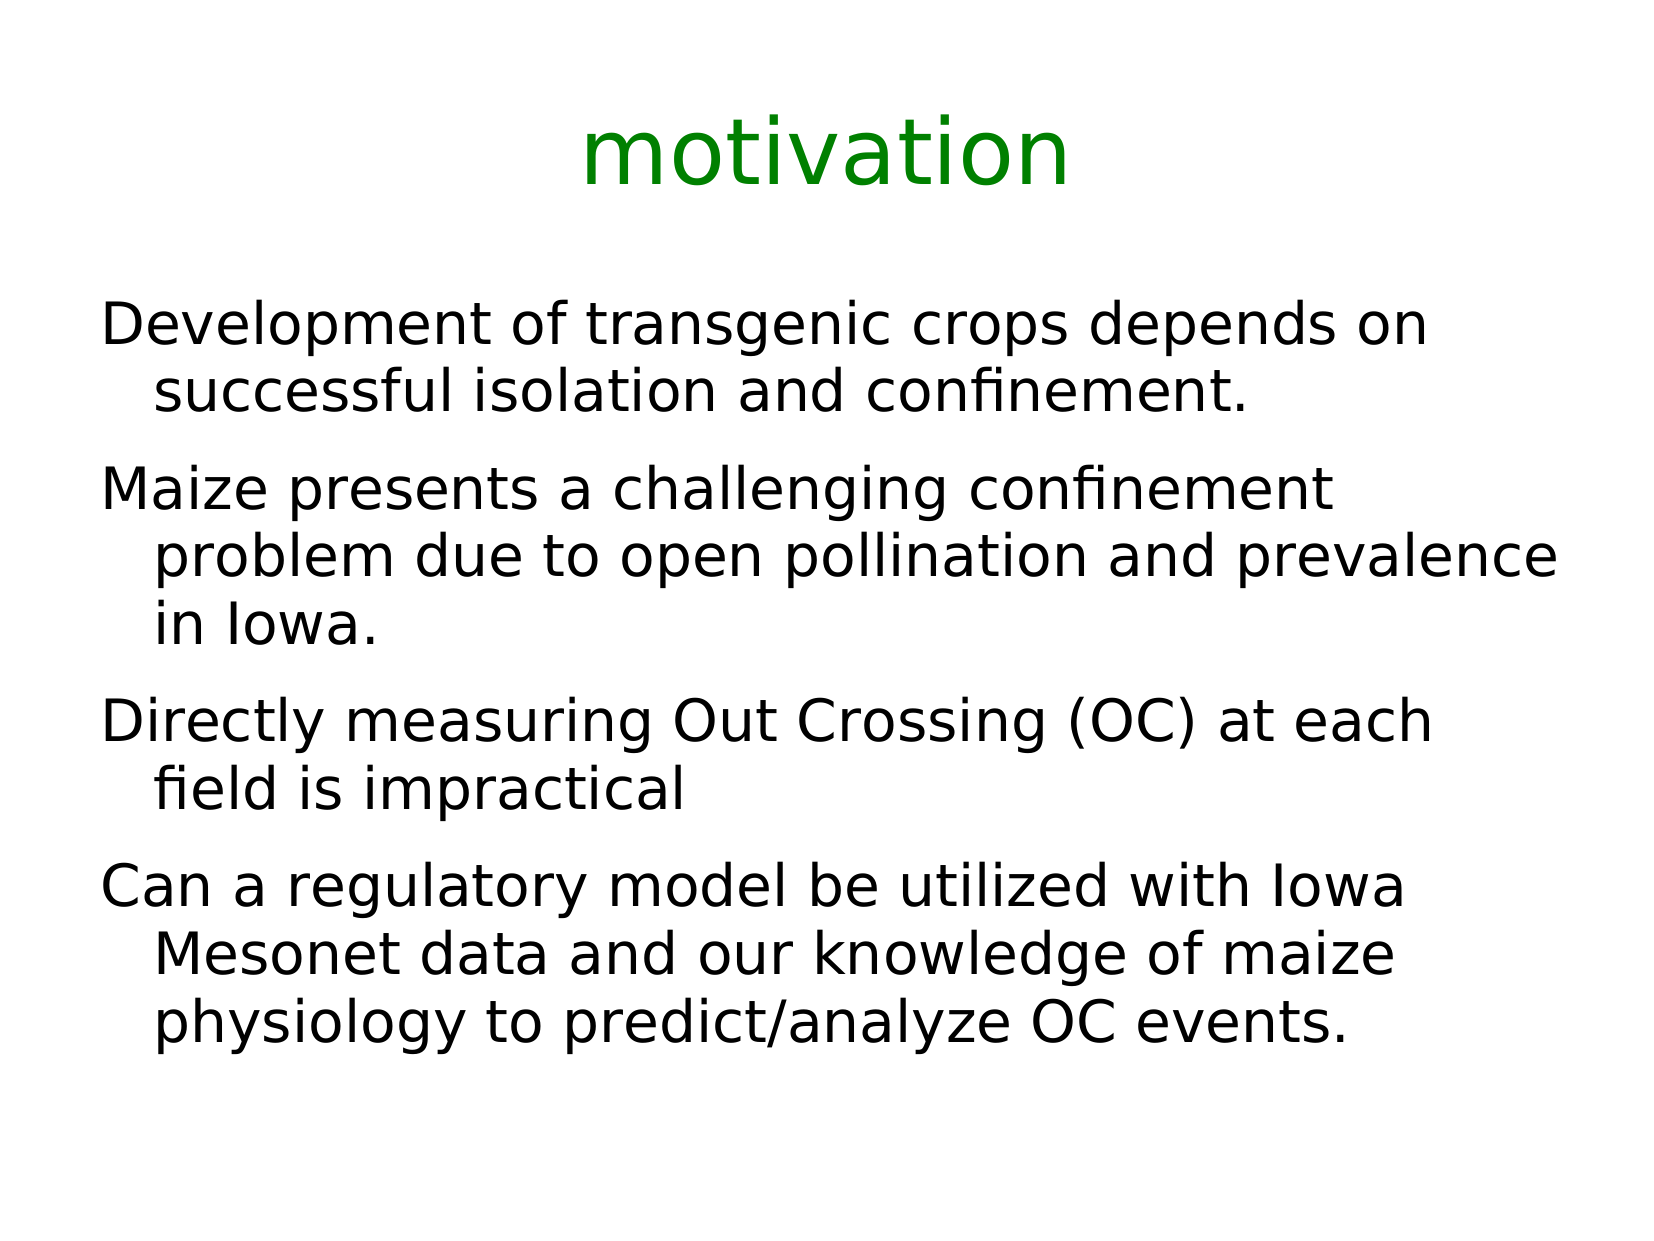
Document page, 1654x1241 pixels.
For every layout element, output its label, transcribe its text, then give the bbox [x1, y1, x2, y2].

list Development of transgenic crops depends on successful isolation and confinement. Maize presents a challenging confinement problem due to open pollination and prevalence in Iowa. Directly measuring Out Crossing (OC) at each field is impractical Can a regulatory model be utilized with Iowa Mesonet data and our knowledge of maize physiology to predict/analyze OC events. [82, 290, 1571, 1094]
title motivation [82, 49, 1571, 257]
